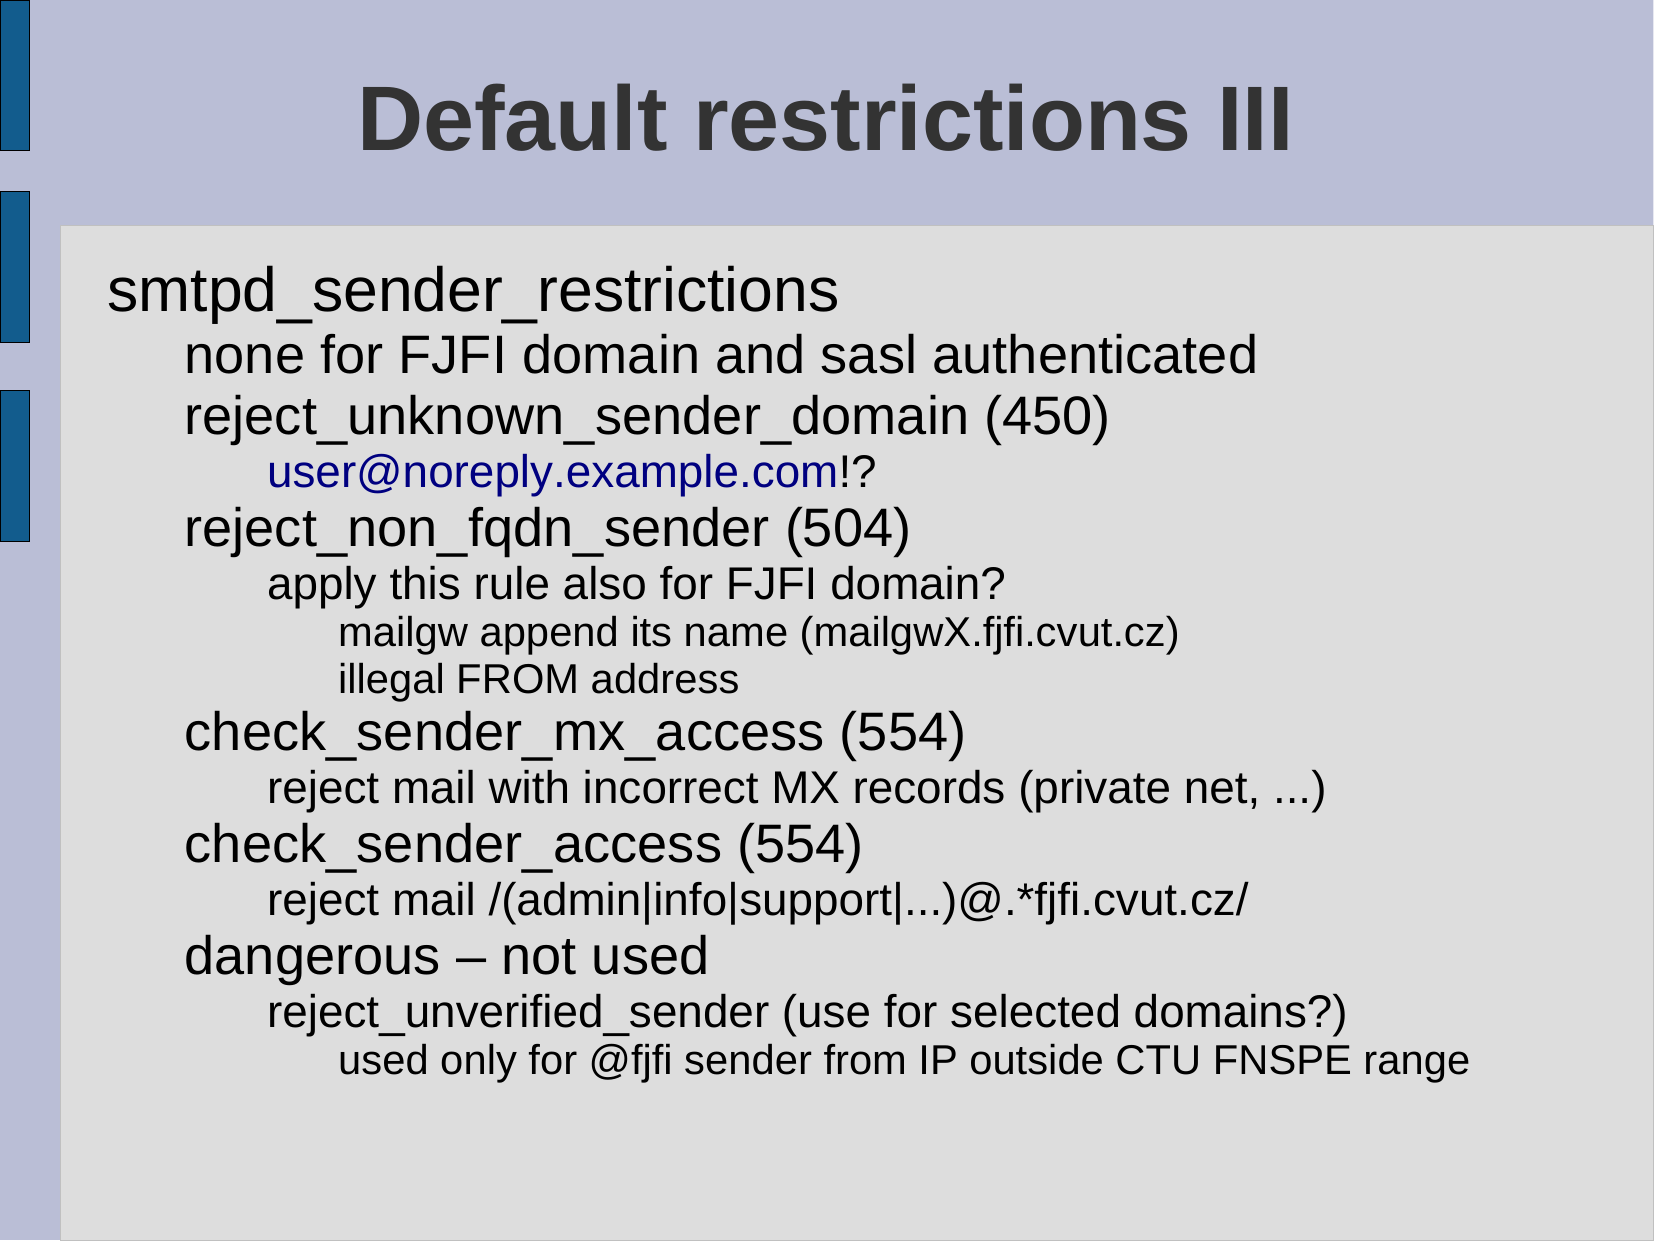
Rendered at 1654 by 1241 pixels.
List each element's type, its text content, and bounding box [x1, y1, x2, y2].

list smtpd_sender_restrictions none for FJFI domain and sasl authenticated reject_unknown_sender_domain (450) user@noreply.example.com!? reject_non_fqdn_sender (504) apply this rule also for FJFI domain? mailgw append its name (mailgwX.fjfi.cvut.cz) illegal FROM address check_sender_mx_access (554) reject mail with incorrect MX records (private net, ...) check_sender_access (554) reject mail /(admin|info|support|...)@.*fjfi.cvut.cz/ dangerous – not used reject_unverified_sender (use for selected domains?) used only for @fjfi sender from IP outside CTU FNSPE range [90, 255, 1561, 1171]
title Default restrictions III [120, 15, 1533, 223]
